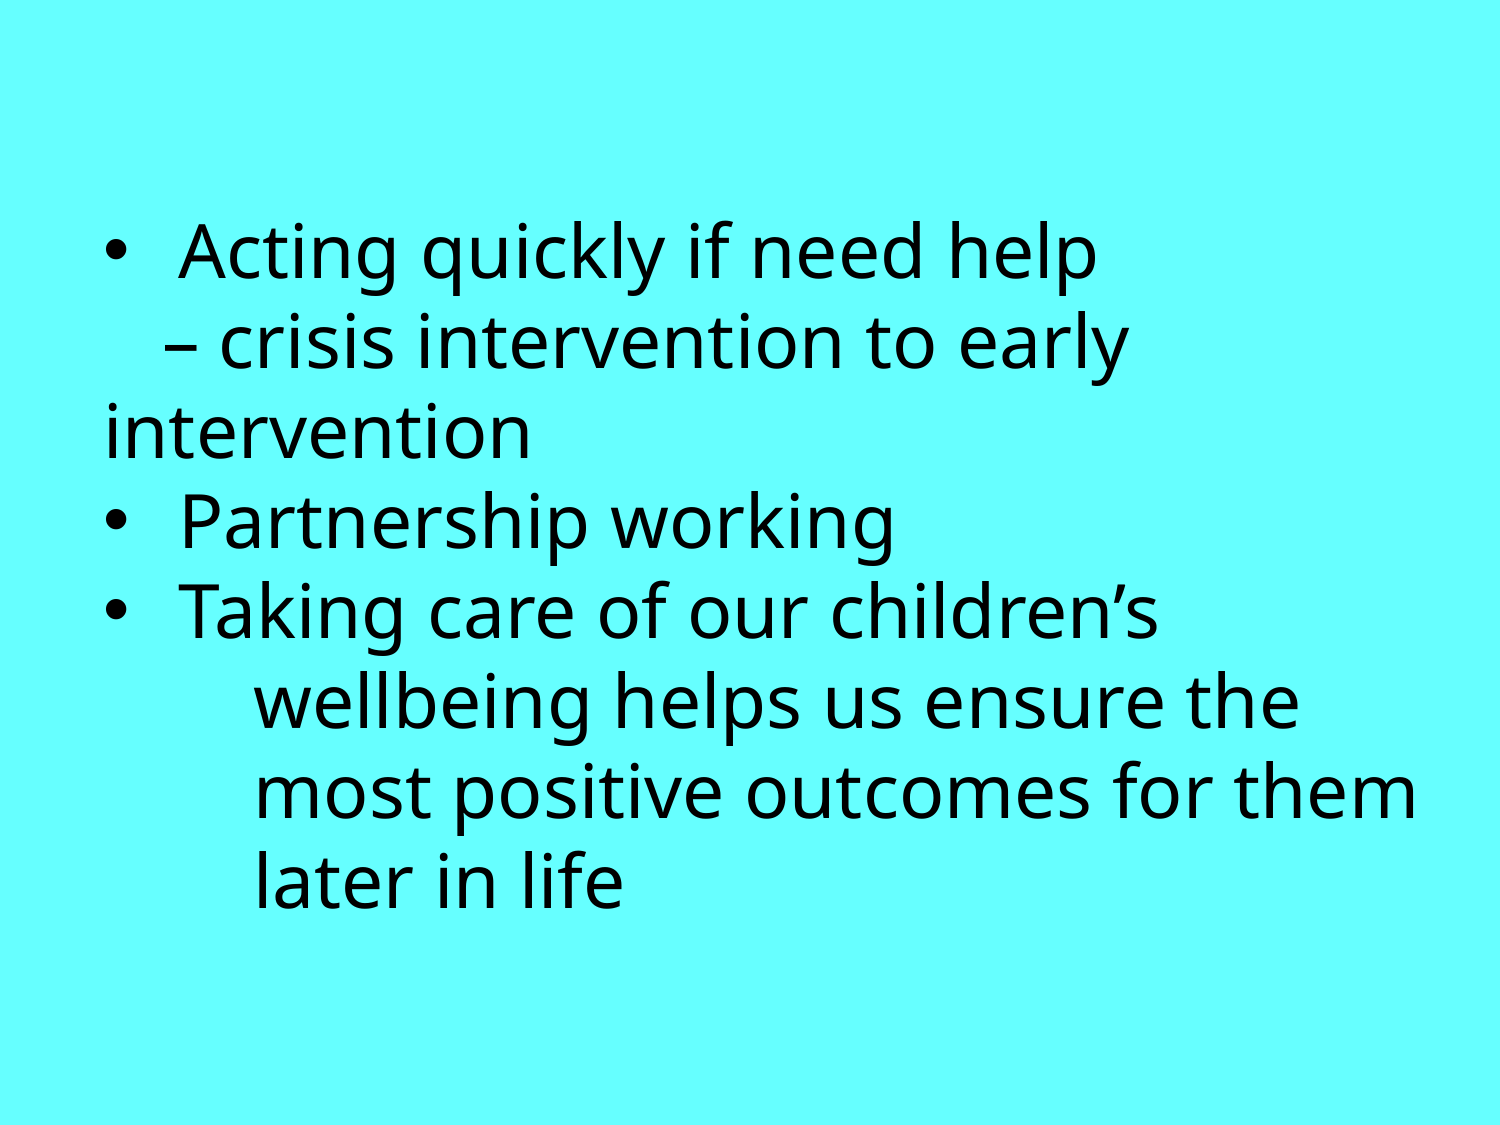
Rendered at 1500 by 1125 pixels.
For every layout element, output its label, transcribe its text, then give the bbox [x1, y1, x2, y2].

text_box Acting quickly if need help – crisis intervention to early intervention Partnership working Taking care of our children’s wellbeing helps us ensure the most positive outcomes for them later in life [88, 196, 1447, 931]
